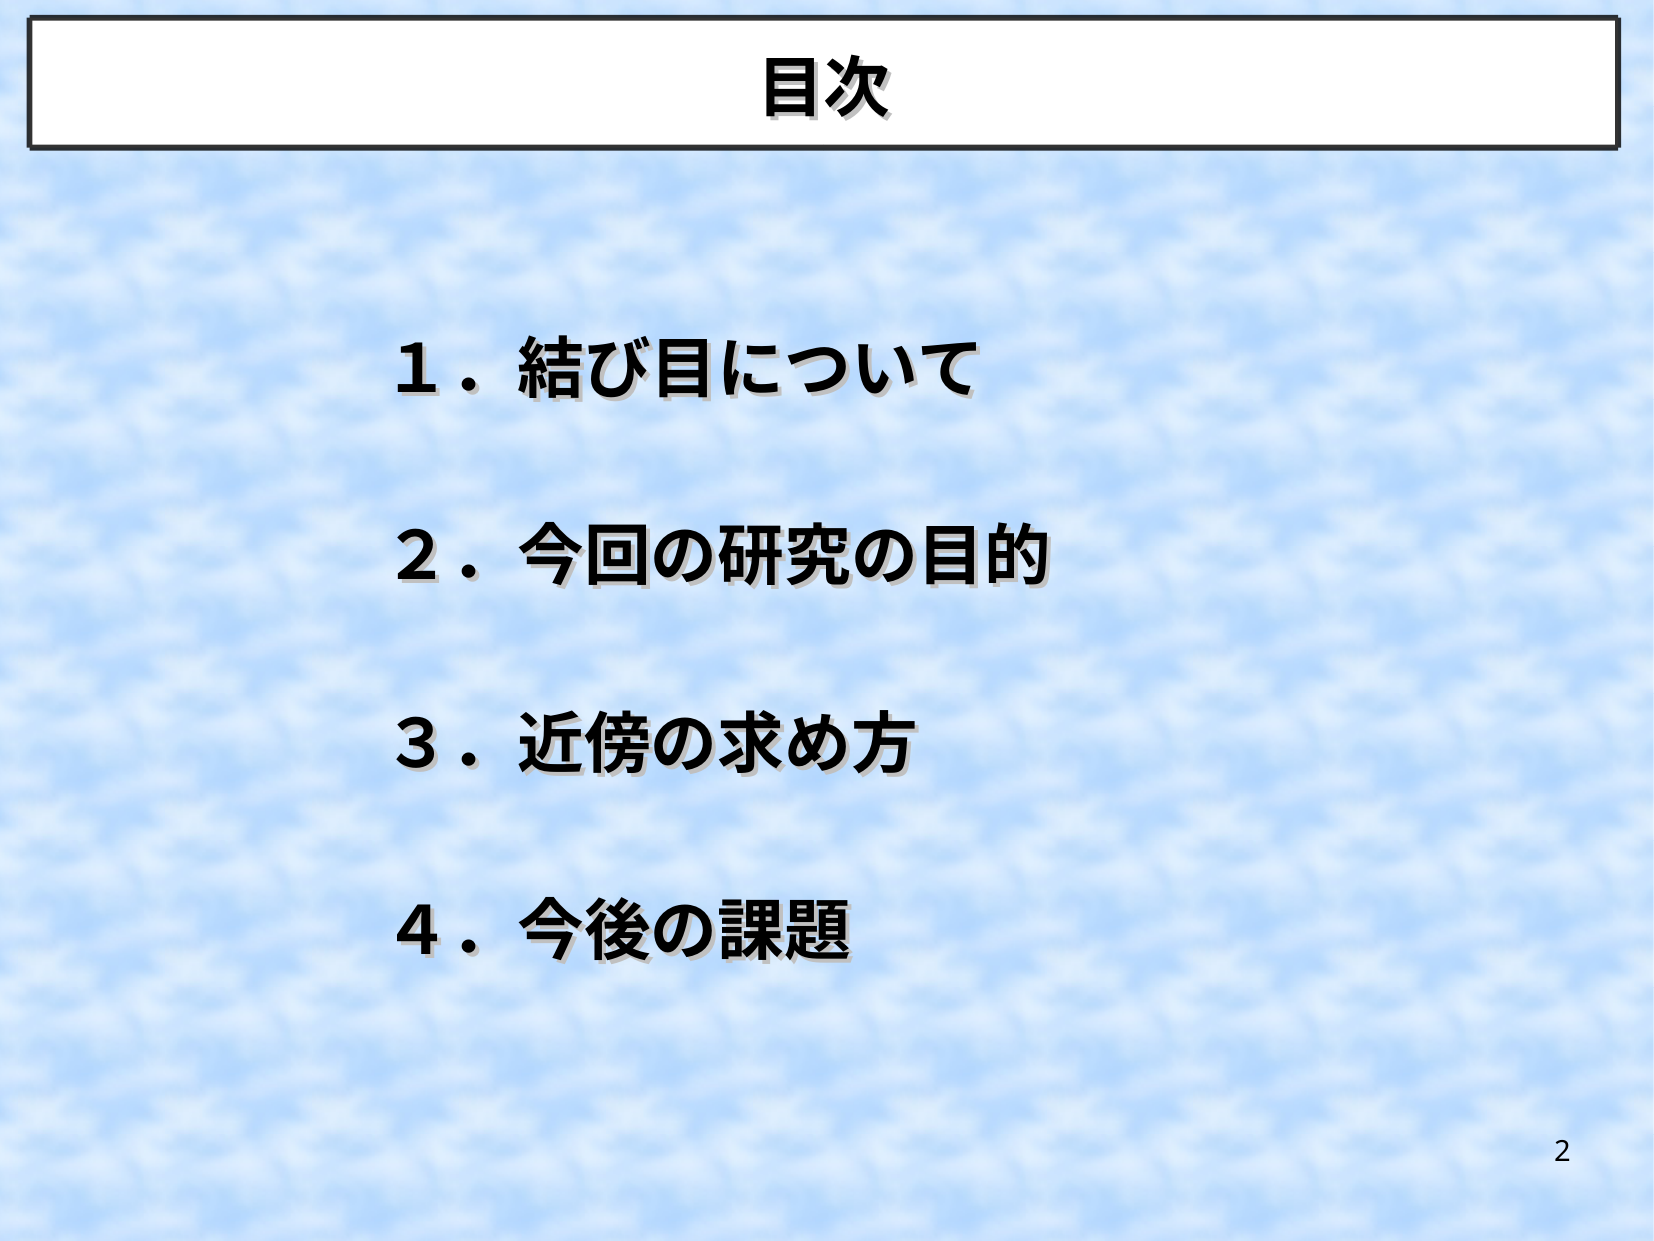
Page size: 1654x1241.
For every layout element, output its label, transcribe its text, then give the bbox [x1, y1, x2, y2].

picture [0, 0, 1654, 1241]
text_box １．結び目について ２．今回の研究の目的 ３．近傍の求め方 ４．今後の課題 [369, 307, 1285, 883]
text_box 目次 [29, 17, 1619, 148]
